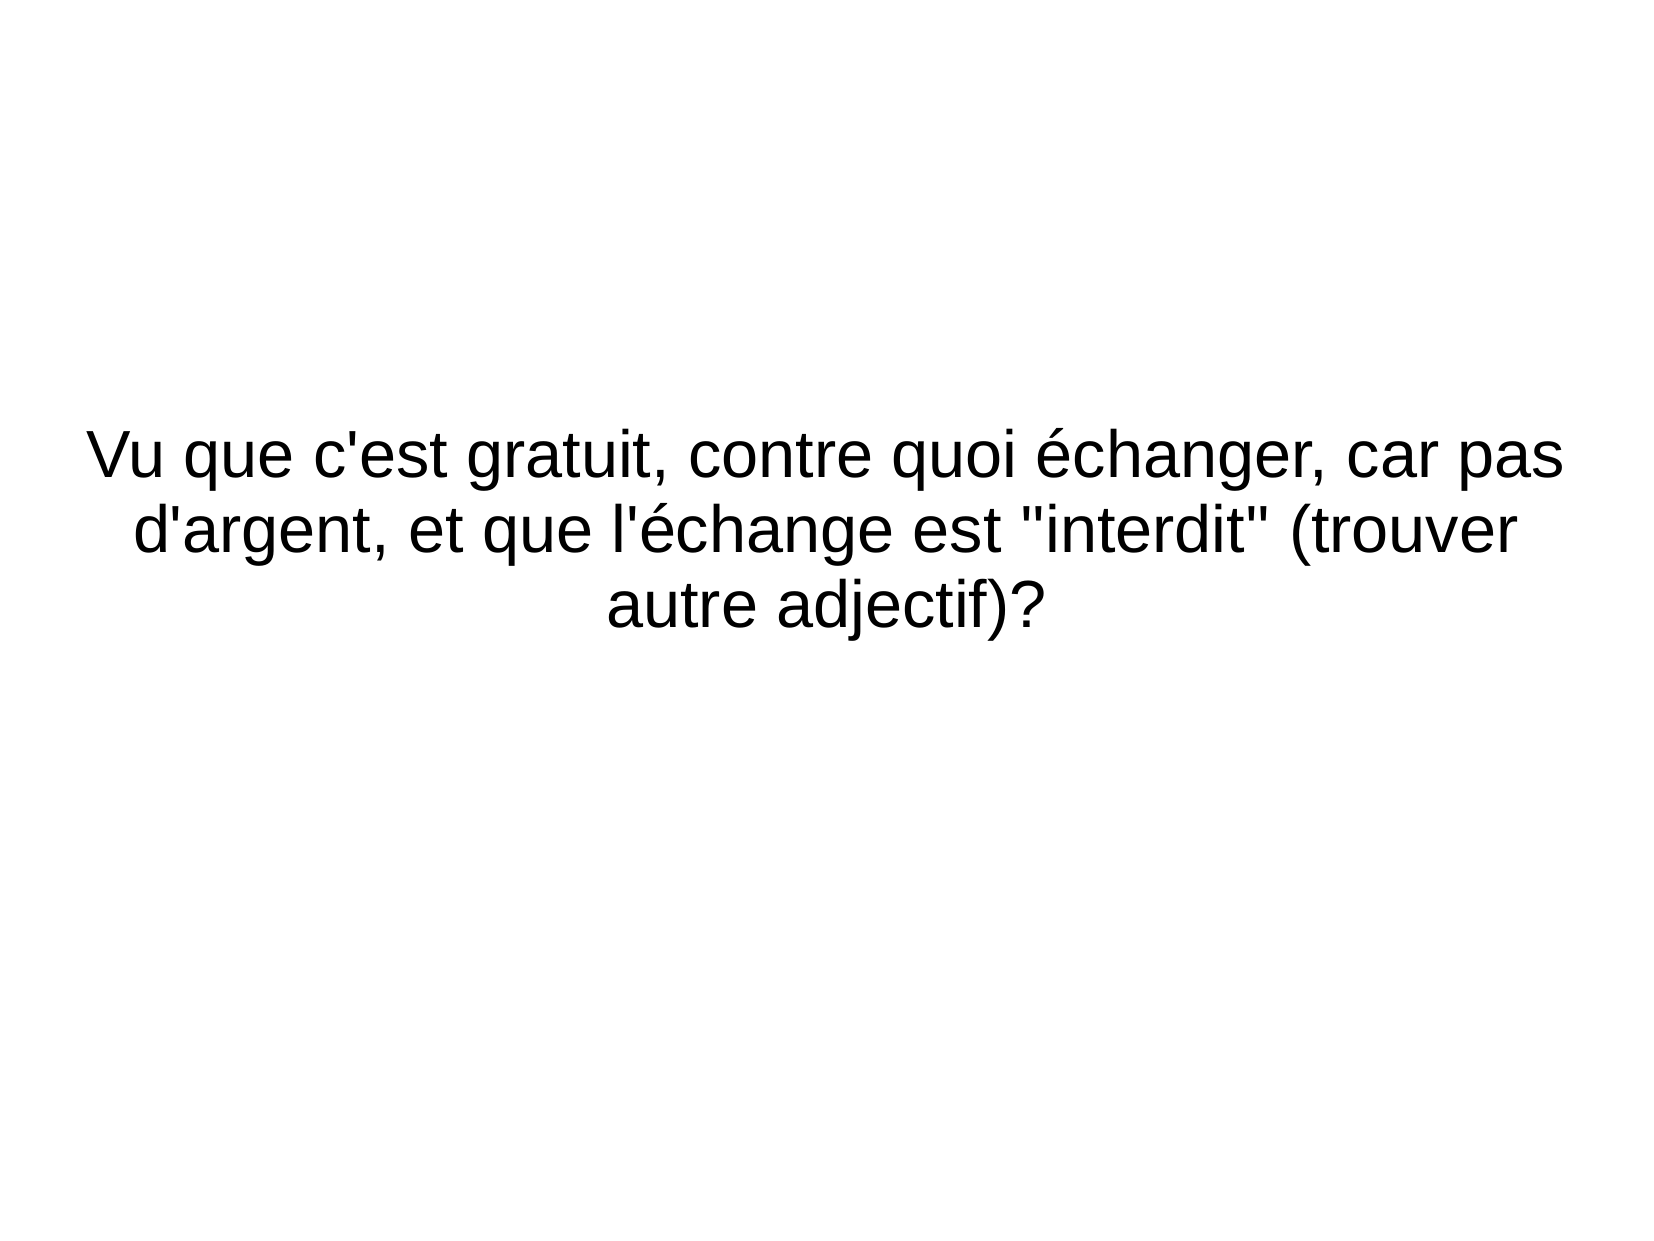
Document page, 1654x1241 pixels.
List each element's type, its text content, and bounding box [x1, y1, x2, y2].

subtitle Vu que c'est gratuit, contre quoi échanger, car pas d'argent, et que l'échange est ''interdit'' (trouver autre adjectif)? [82, 49, 1571, 1010]
